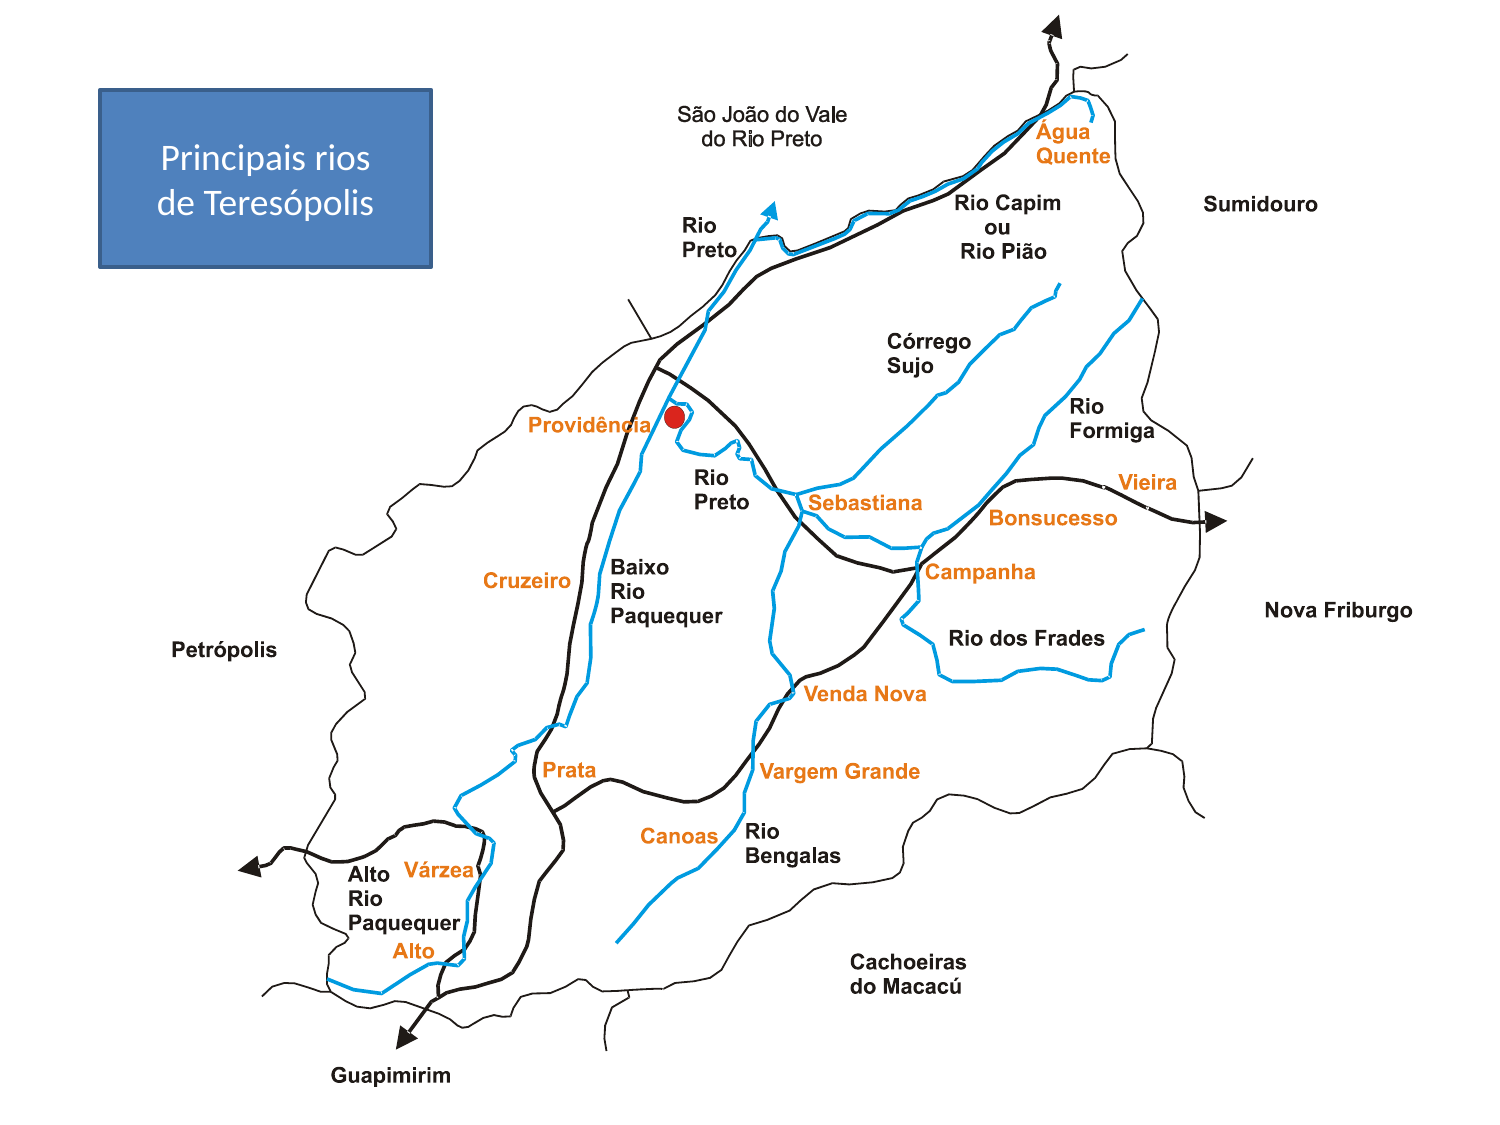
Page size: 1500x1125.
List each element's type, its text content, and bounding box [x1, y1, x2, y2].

picture [171, 14, 1413, 1087]
text_box Principais rios de Teresópolis [100, 89, 432, 267]
